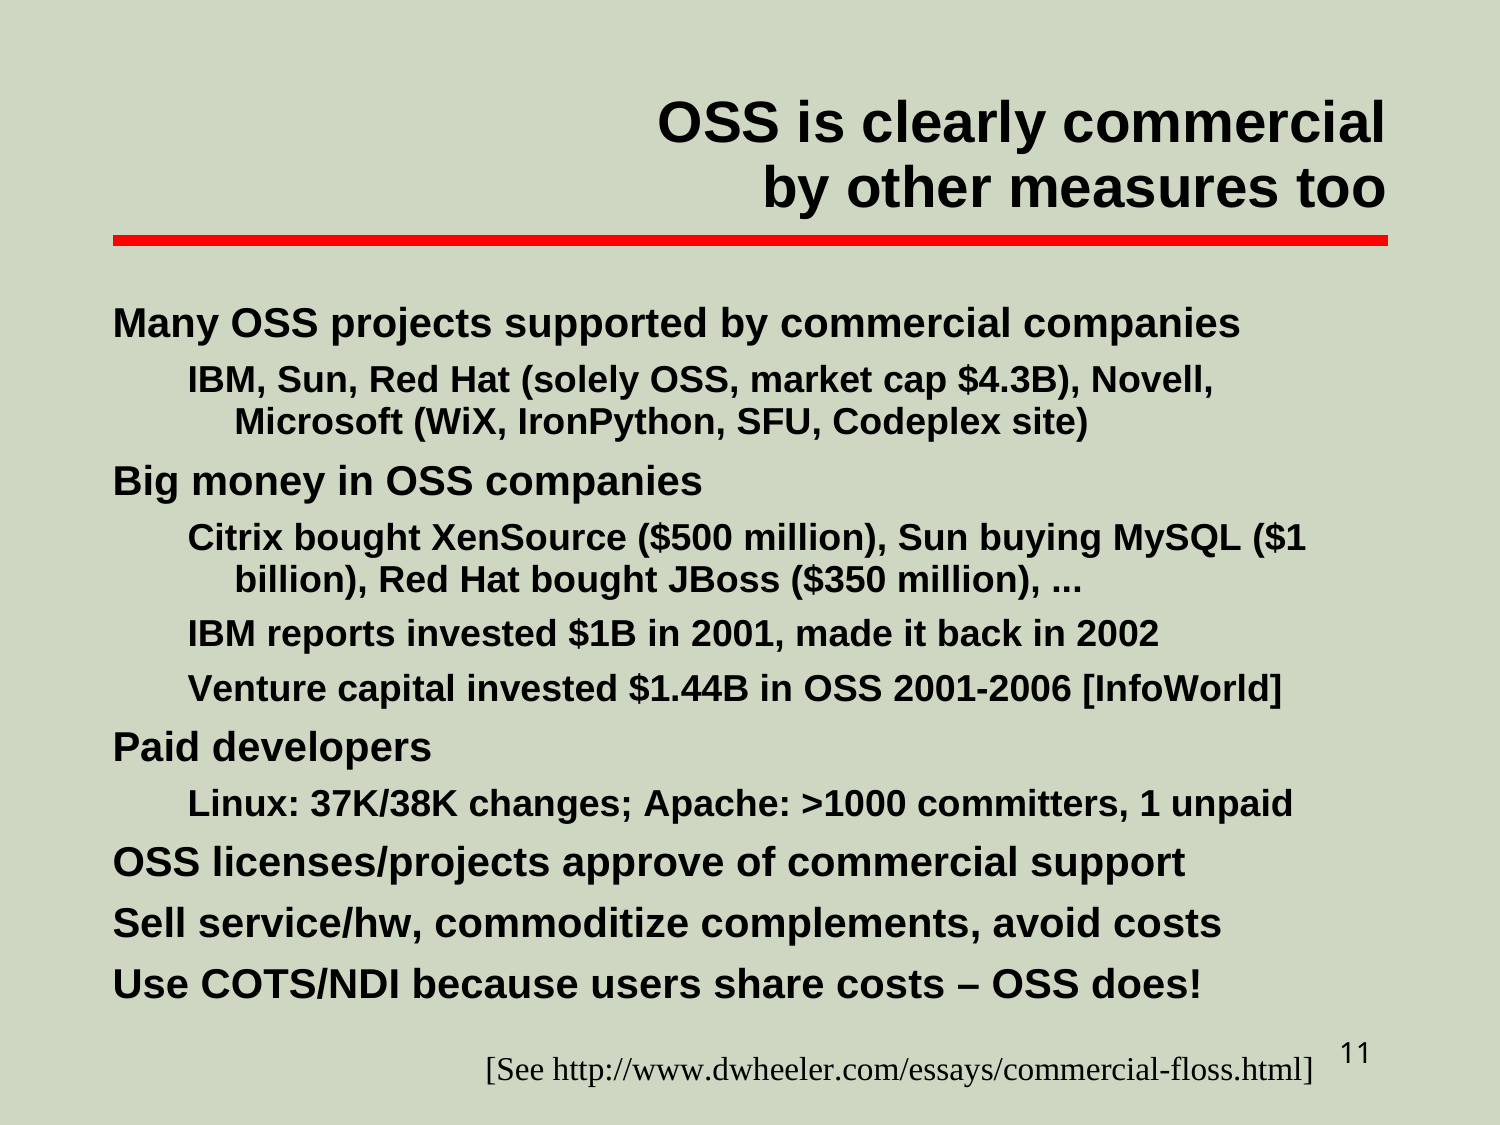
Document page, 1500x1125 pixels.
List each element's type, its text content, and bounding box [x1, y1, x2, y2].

text_box [See http://www.dwheeler.com/essays/commercial-floss.html] [450, 1050, 1351, 1088]
list Many OSS projects supported by commercial companies IBM, Sun, Red Hat (solely OSS, market cap $4.3B), Novell, Microsoft (WiX, IronPython, SFU, Codeplex site) Big money in OSS companies Citrix bought XenSource ($500 million), Sun buying MySQL ($1 billion), Red Hat bought JBoss ($350 million), ... IBM reports invested $1B in 2001, made it back in 2002 Venture capital invested $1.44B in OSS 2001-2006 [InfoWorld] Paid developers Linux: 37K/38K changes; Apache: >1000 committers, 1 unpaid OSS licenses/projects approve of commercial support Sell service/hw, commoditize complements, avoid costs Use COTS/NDI because users share costs – OSS does! [112, 299, 1388, 1008]
title OSS is clearly commercial by other measures too [337, 89, 1388, 220]
